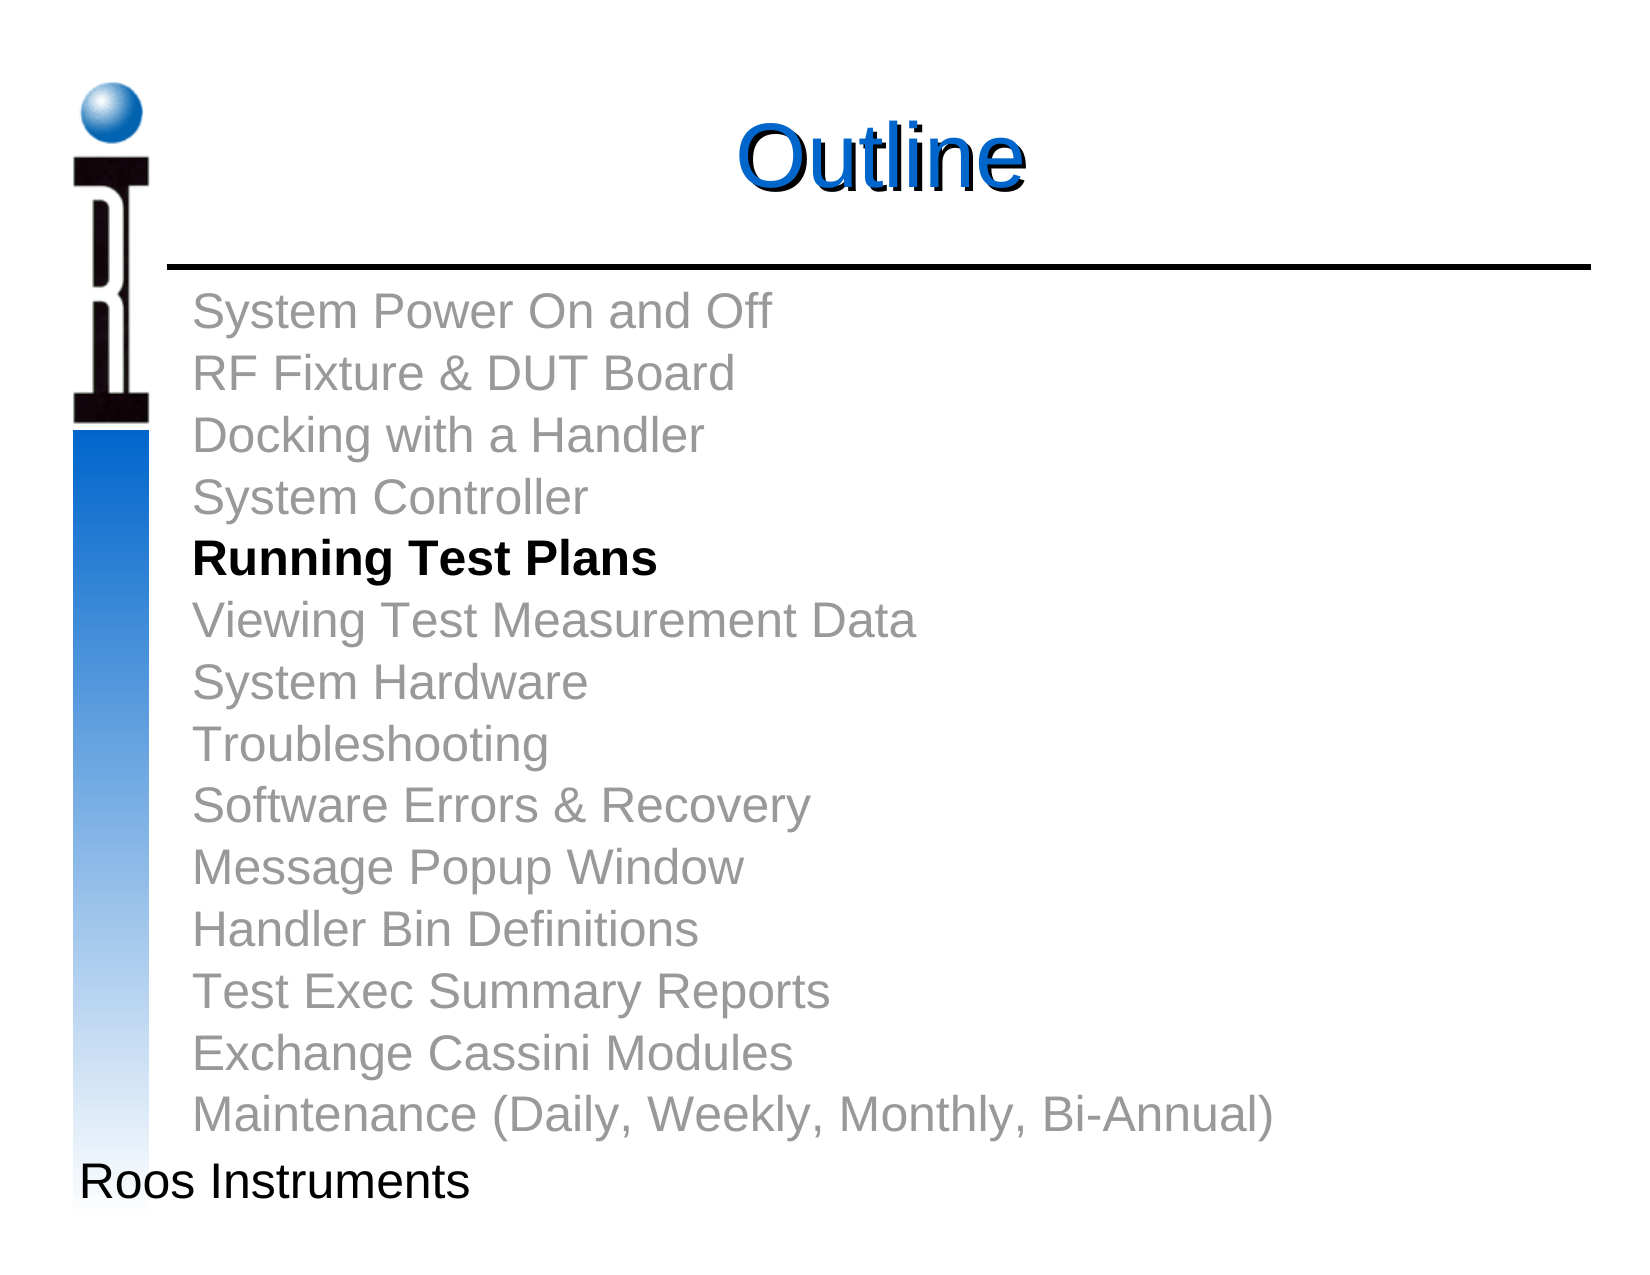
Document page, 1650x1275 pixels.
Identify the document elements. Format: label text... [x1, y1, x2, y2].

list System Power On and Off RF Fixture & DUT Board Docking with a Handler System Controller Running Test Plans Viewing Test Measurement Data System Hardware Troubleshooting Software Errors & Recovery Message Popup Window Handler Bin Definitions Test Exec Summary Reports Exchange Cassini Modules Maintenance (Daily, Weekly, Monthly, Bi-Annual) [174, 283, 1591, 1143]
title Outline [171, 66, 1591, 245]
picture [69, 78, 154, 430]
